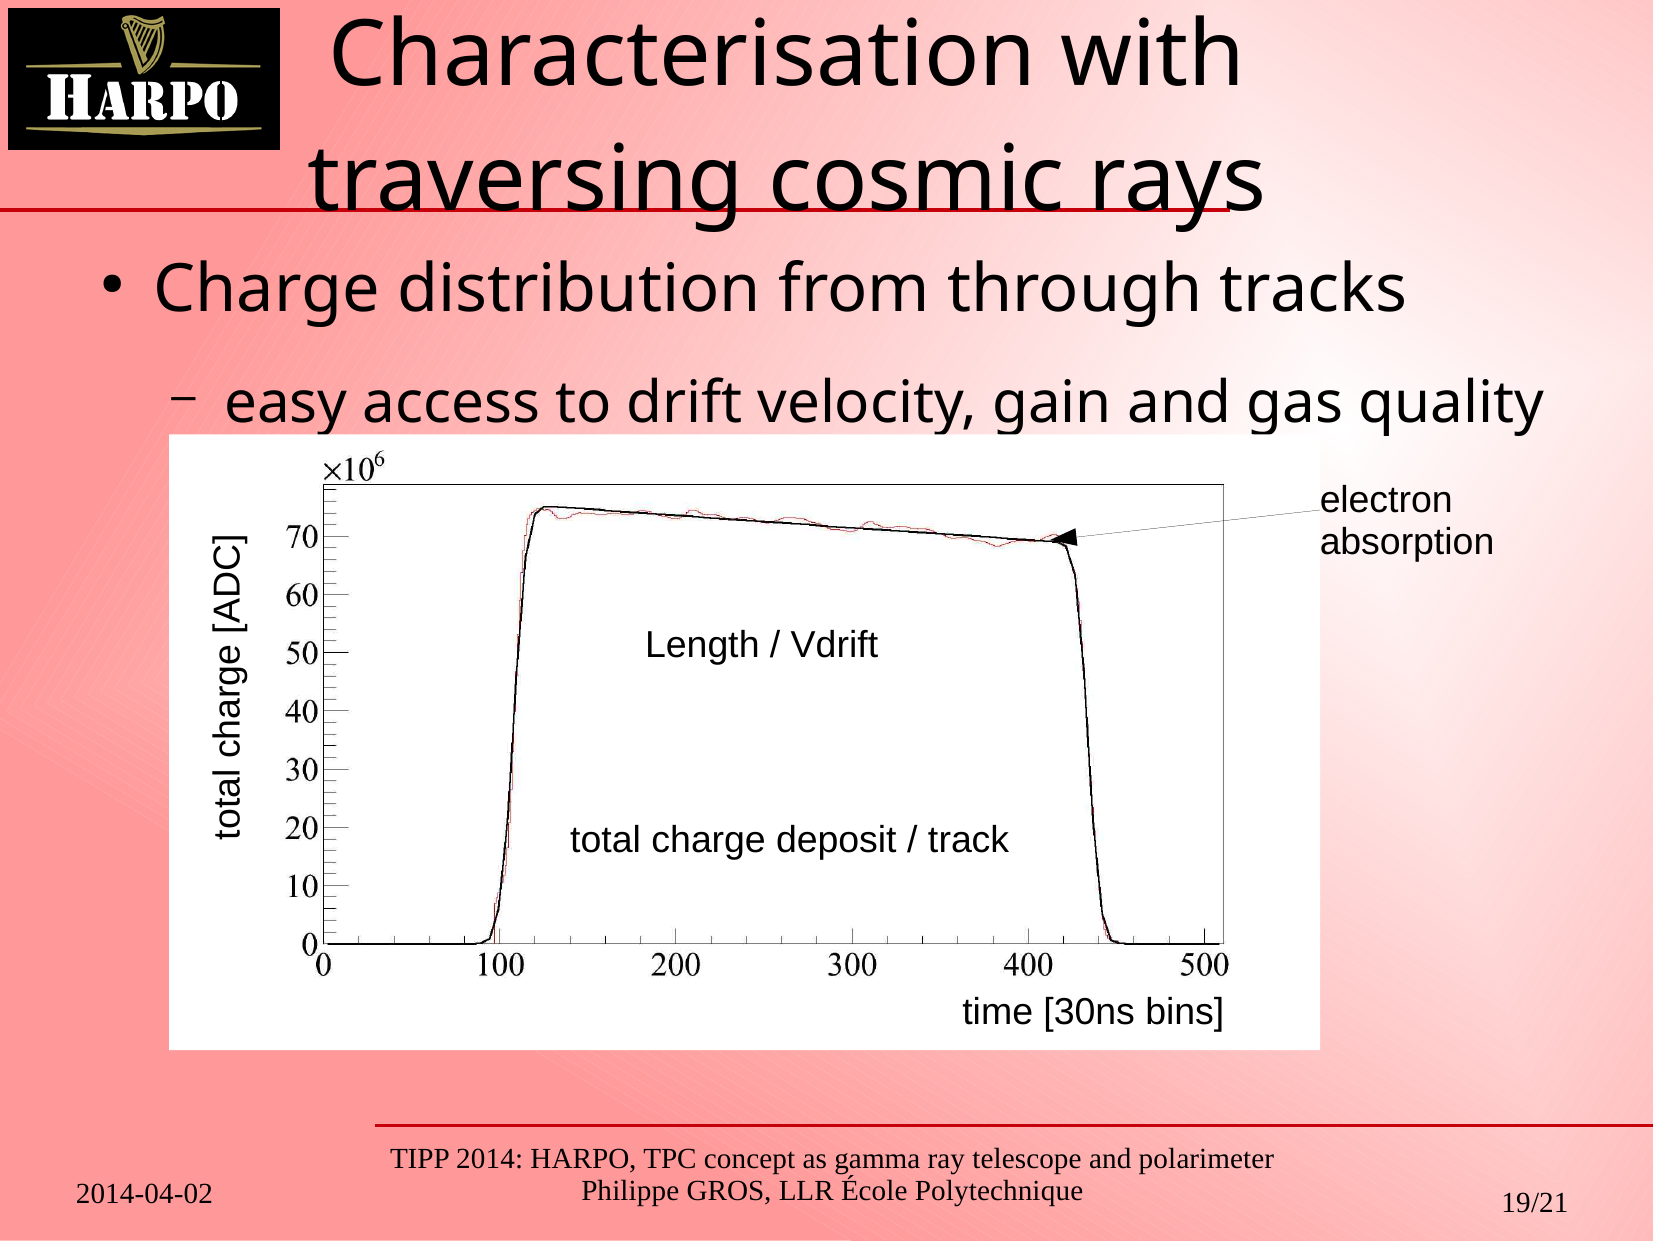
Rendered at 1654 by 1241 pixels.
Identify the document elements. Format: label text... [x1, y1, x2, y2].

text_box Length / Vdrift [630, 616, 991, 674]
text_box total charge [ADC] [198, 455, 256, 856]
text_box total charge deposit / track [555, 811, 1051, 869]
text_box [169, 434, 1321, 1051]
text_box time [30ns bins] [947, 983, 1264, 1041]
picture [8, 8, 280, 150]
text_box electron absorption [1305, 471, 1561, 571]
list Charge distribution from through tracks easy access to drift velocity, gain and gas quality [82, 240, 1571, 1102]
picture [192, 436, 1279, 1041]
title Characterisation with traversing cosmic rays [285, 2, 1291, 223]
